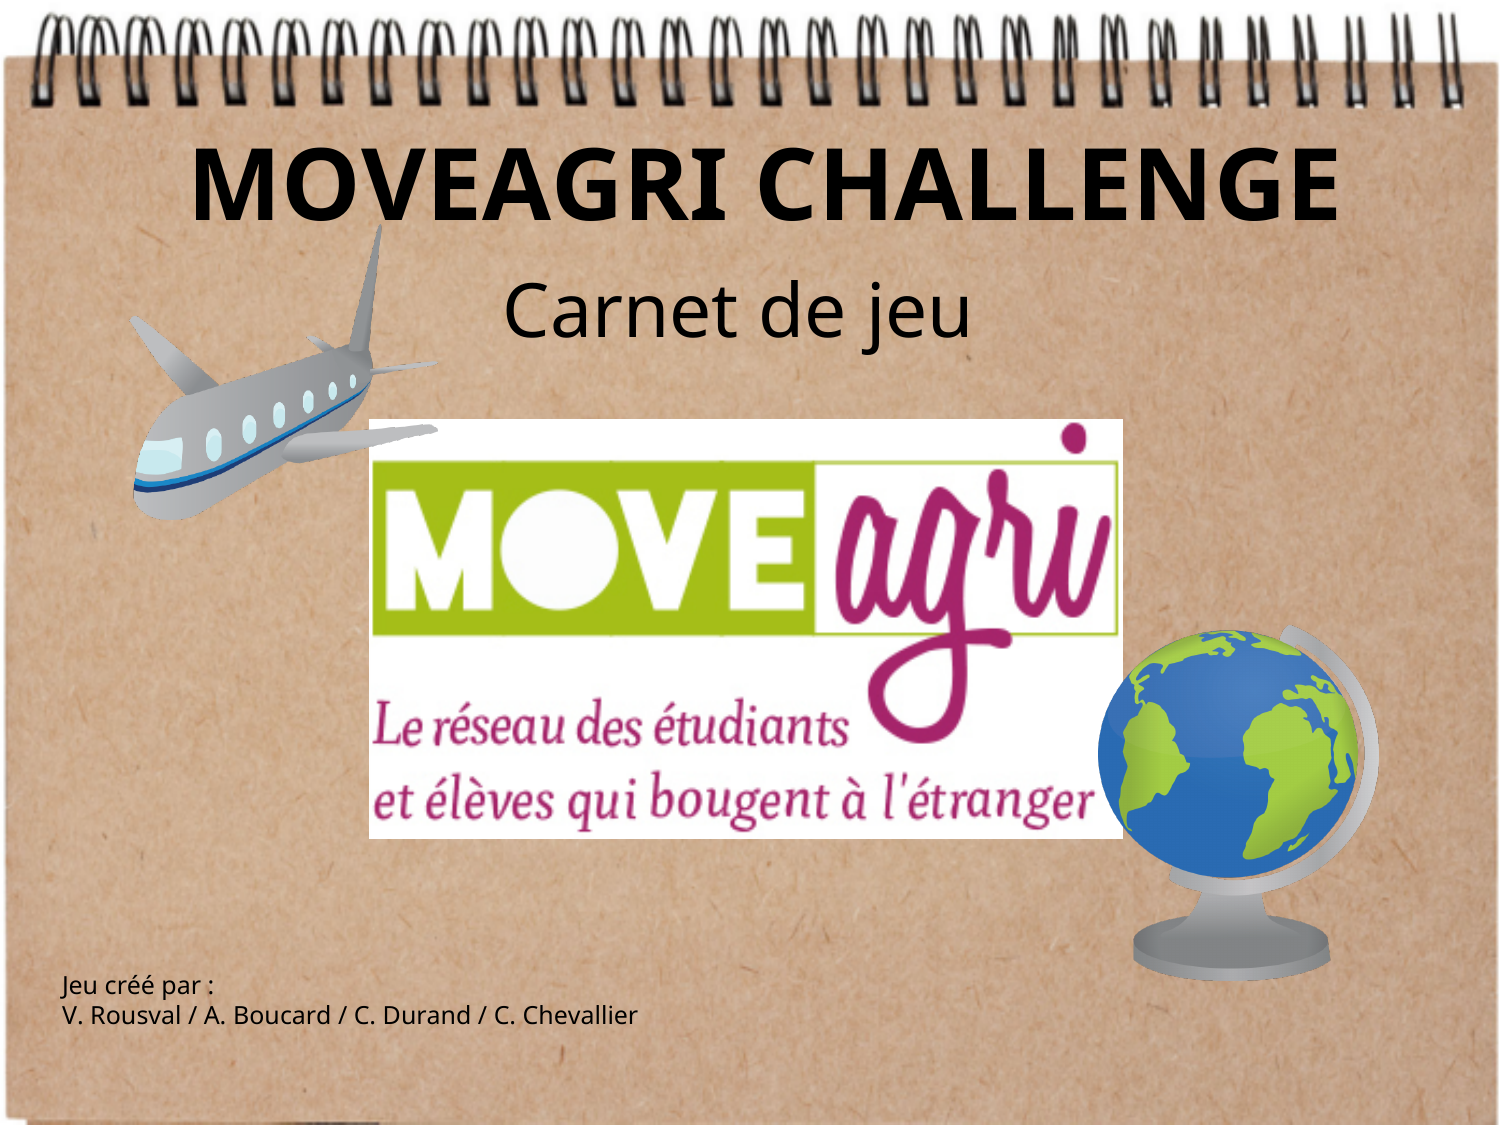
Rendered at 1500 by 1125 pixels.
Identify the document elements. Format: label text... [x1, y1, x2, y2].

text_box MOVEAGRI CHALLENGE [77, 113, 1453, 249]
text_box Jeu créé par : V. Rousval / A. Boucard / C. Durand / C. Chevallier [47, 961, 687, 1086]
picture [0, 0, 1500, 1125]
text_box Carnet de jeu [438, 249, 1067, 401]
